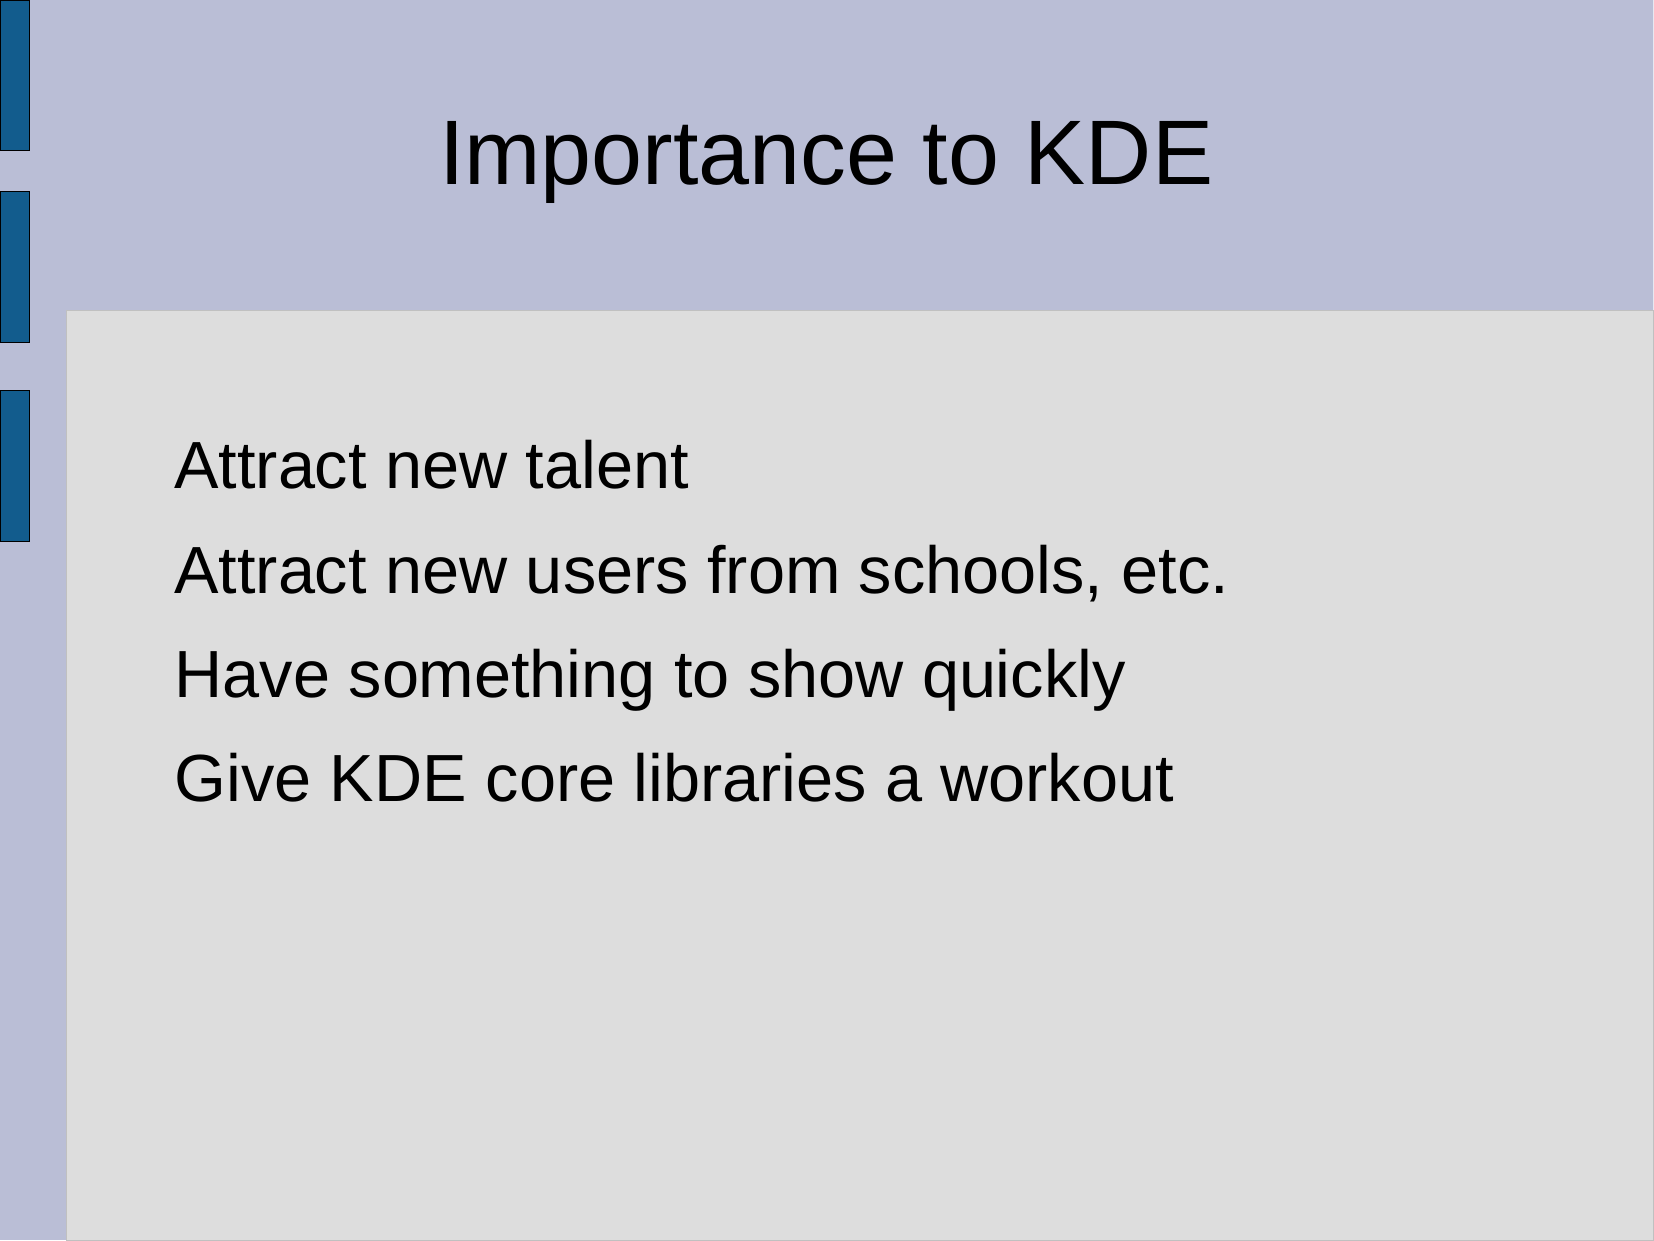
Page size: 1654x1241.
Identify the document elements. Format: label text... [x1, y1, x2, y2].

text_box Importance to KDE [82, 94, 1571, 212]
text_box Attract new talent Attract new users from schools, etc. Have something to show quickly Give KDE core libraries a workout [124, 316, 1613, 824]
